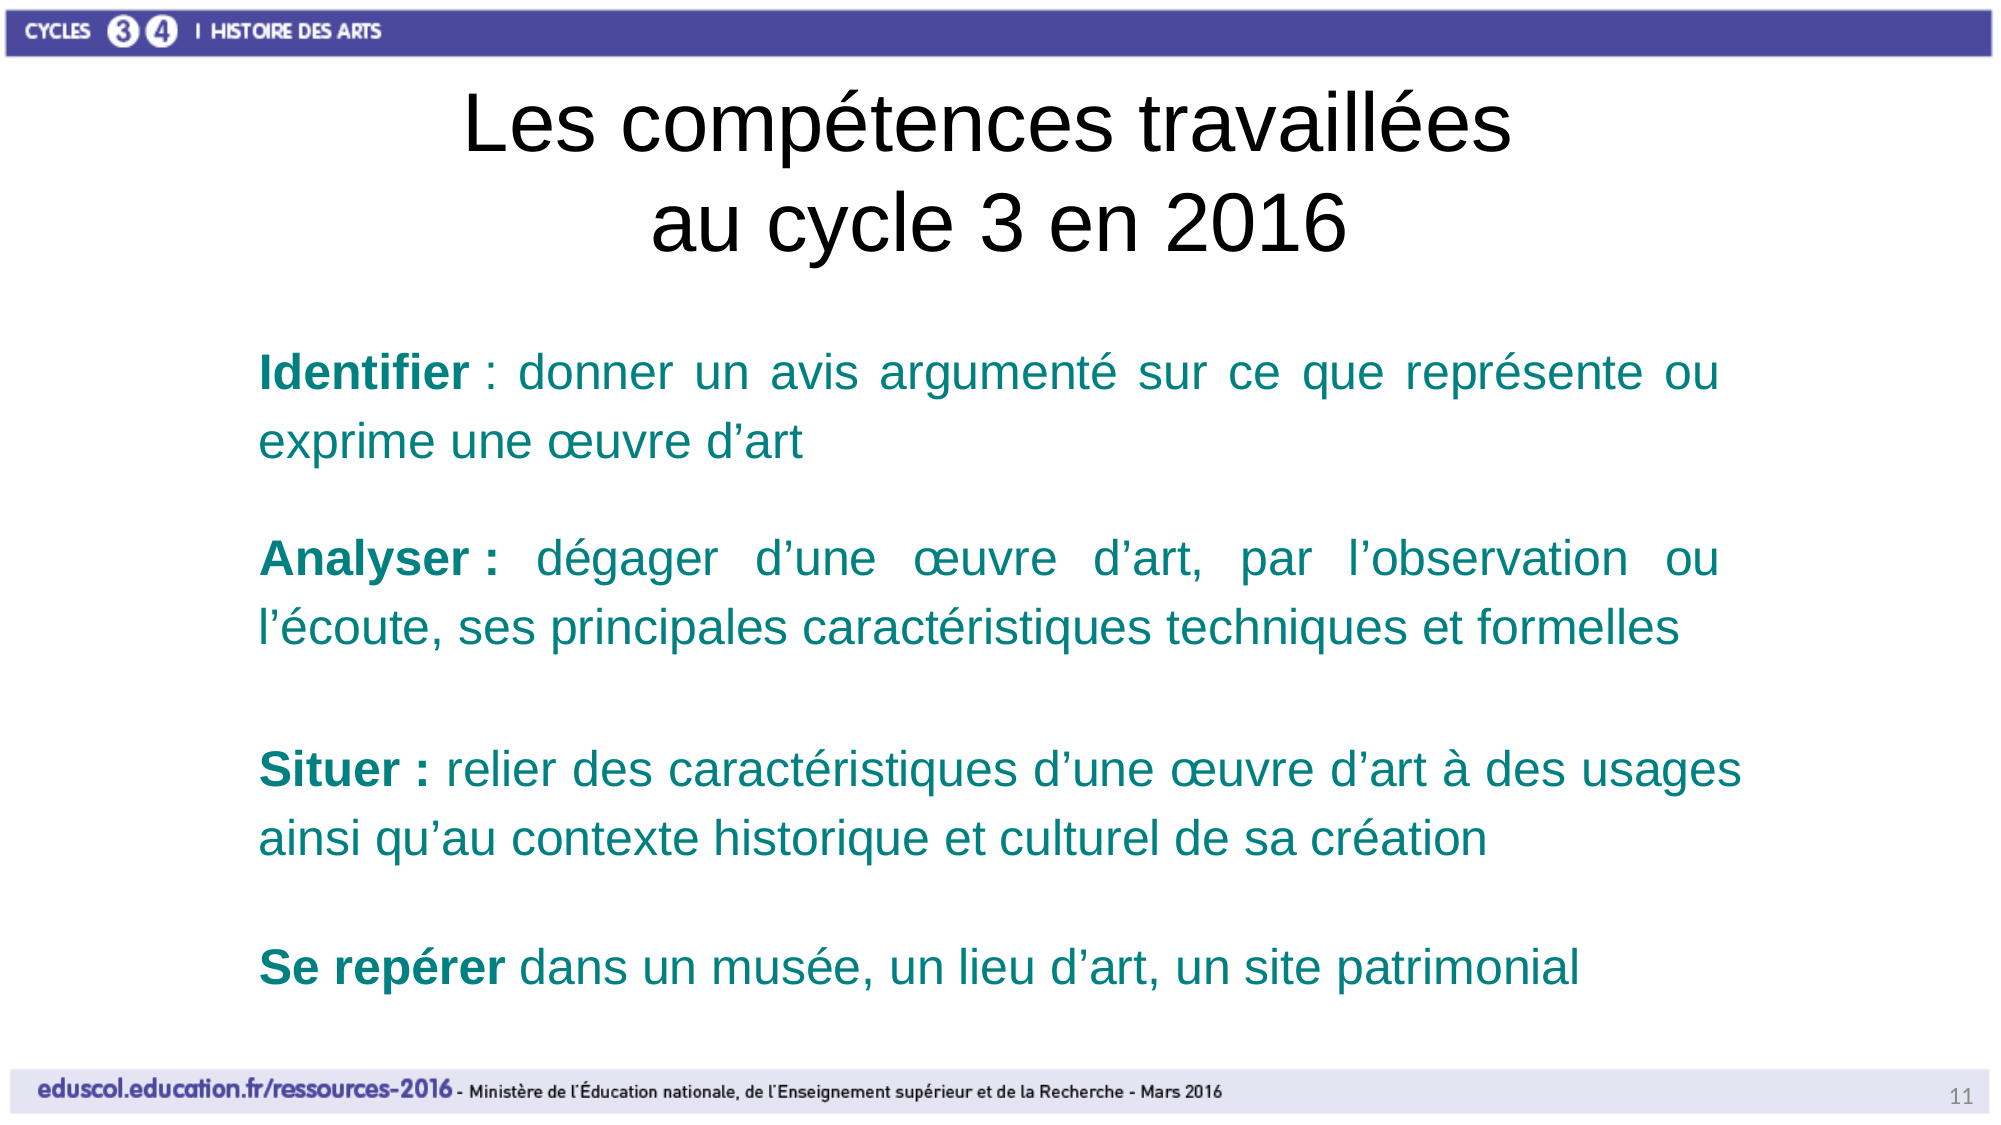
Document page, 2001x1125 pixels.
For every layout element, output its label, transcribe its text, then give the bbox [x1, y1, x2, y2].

text_box Analyser : dégager d’une œuvre d’art, par l’observation ou l’écoute, ses principales caractéristiques techniques et formelles [244, 509, 1736, 662]
slide_number <numéro> [1918, 1065, 1990, 1125]
text_box Identifier : donner un avis argumenté sur ce que représente ou exprime une œuvre d’art [244, 323, 1736, 477]
text_box Situer : relier des caractéristiques d’une œuvre d’art à des usages ainsi qu’au contexte historique et culturel de sa création [243, 720, 1758, 873]
picture [0, 1058, 2000, 1125]
picture [0, 0, 2000, 67]
text_box Se repérer dans un musée, un lieu d’art, un site patrimonial [244, 917, 1736, 1002]
title Les compétences travaillées au cycle 3 en 2016 [137, 67, 1863, 278]
